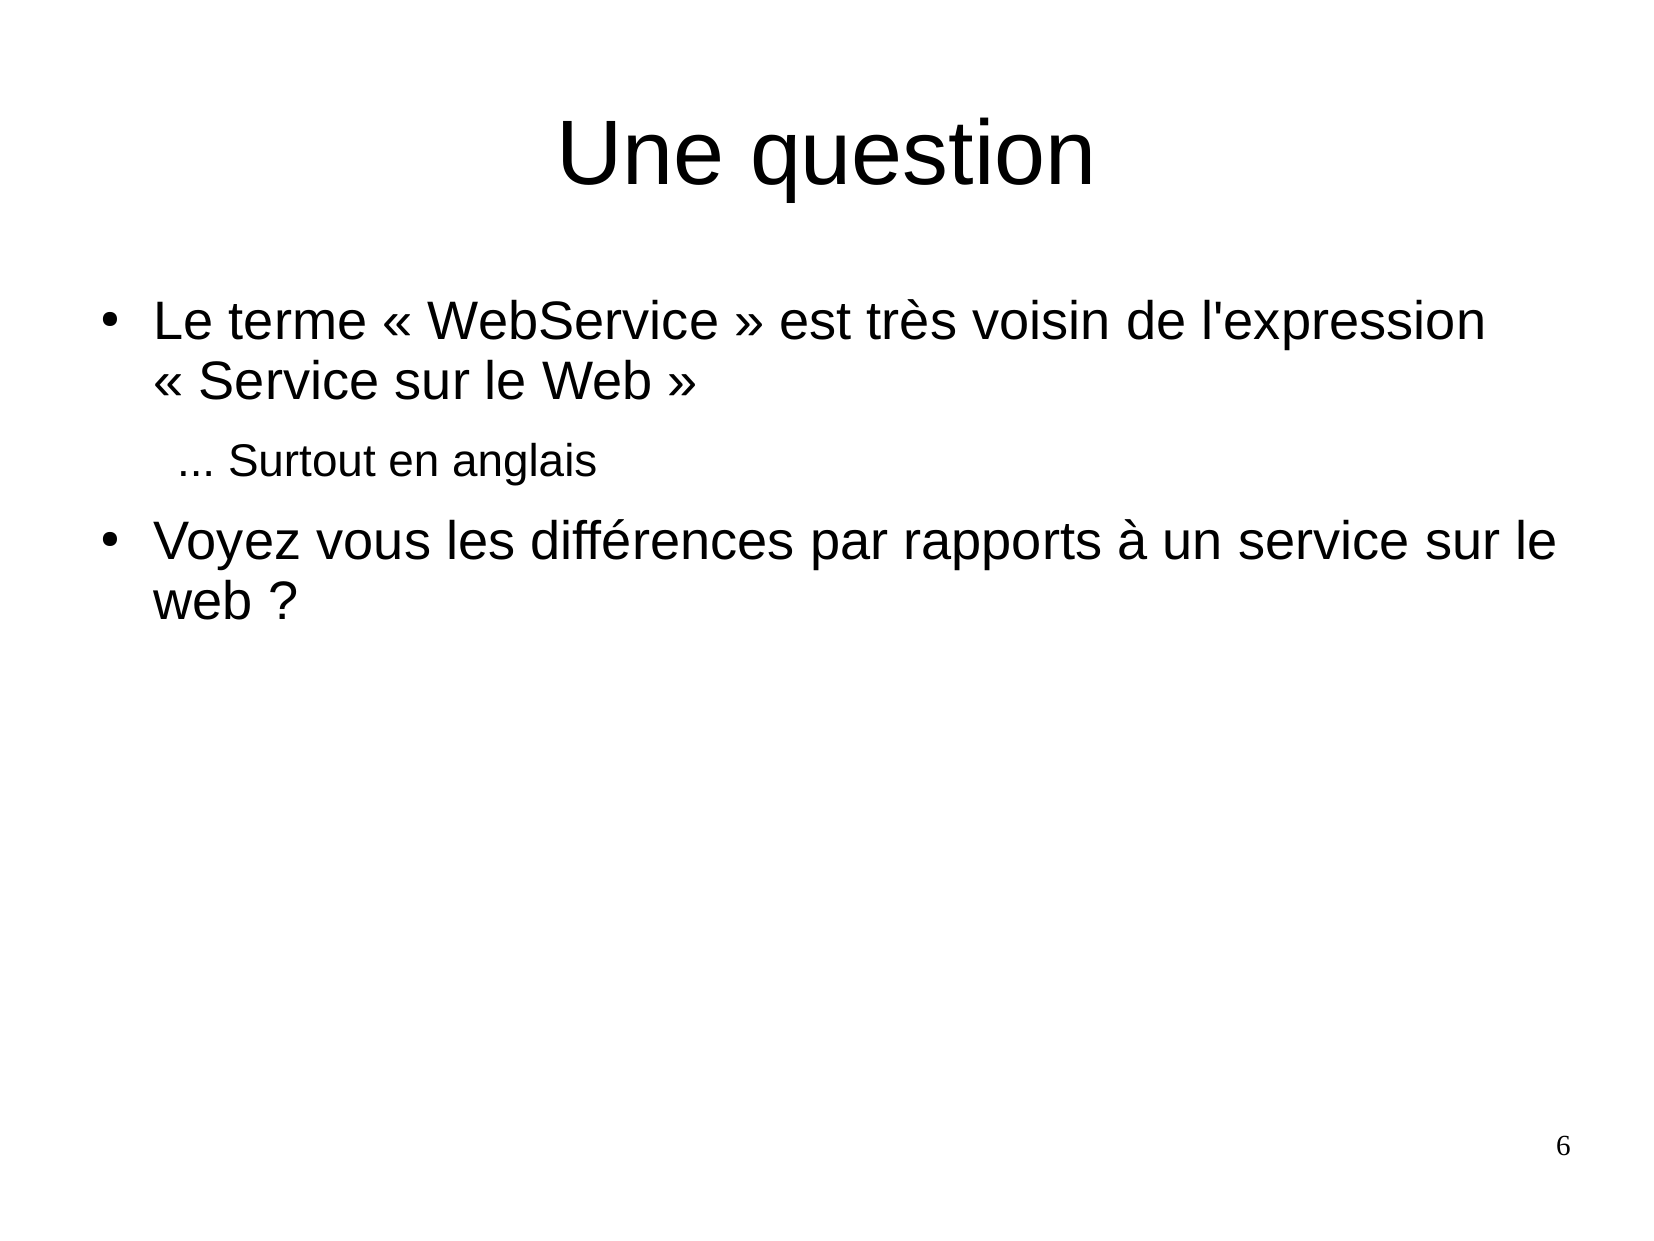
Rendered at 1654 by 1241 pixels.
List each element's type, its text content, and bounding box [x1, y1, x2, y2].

title Une question [82, 56, 1571, 250]
list Le terme « WebService » est très voisin de l'expression « Service sur le Web » ... Surtout en anglais Voyez vous les différences par rapports à un service sur le web ? [82, 290, 1571, 1094]
